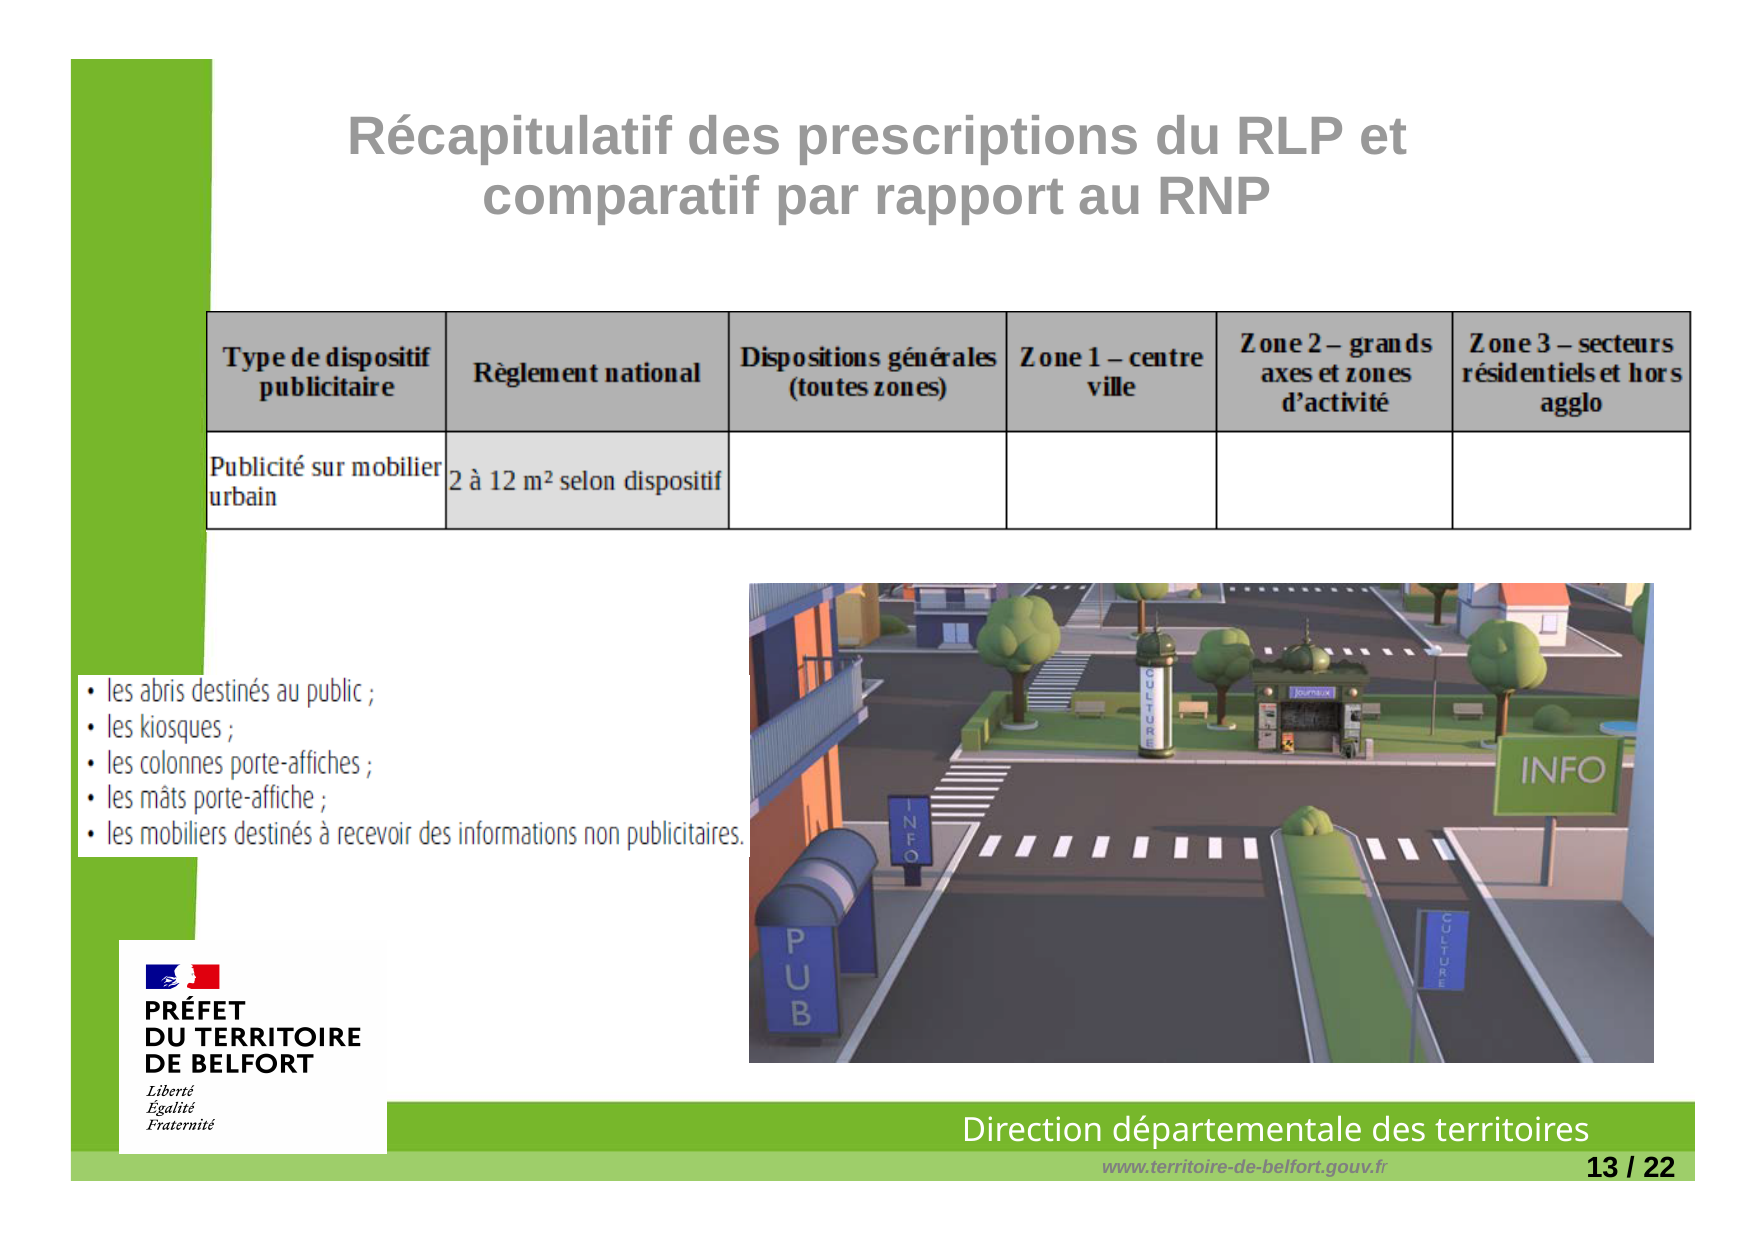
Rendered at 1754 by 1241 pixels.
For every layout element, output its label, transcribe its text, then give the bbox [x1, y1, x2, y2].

title Récapitulatif des prescriptions du RLP et comparatif par rapport au RNP [141, 72, 1615, 260]
picture [70, 59, 1695, 1181]
